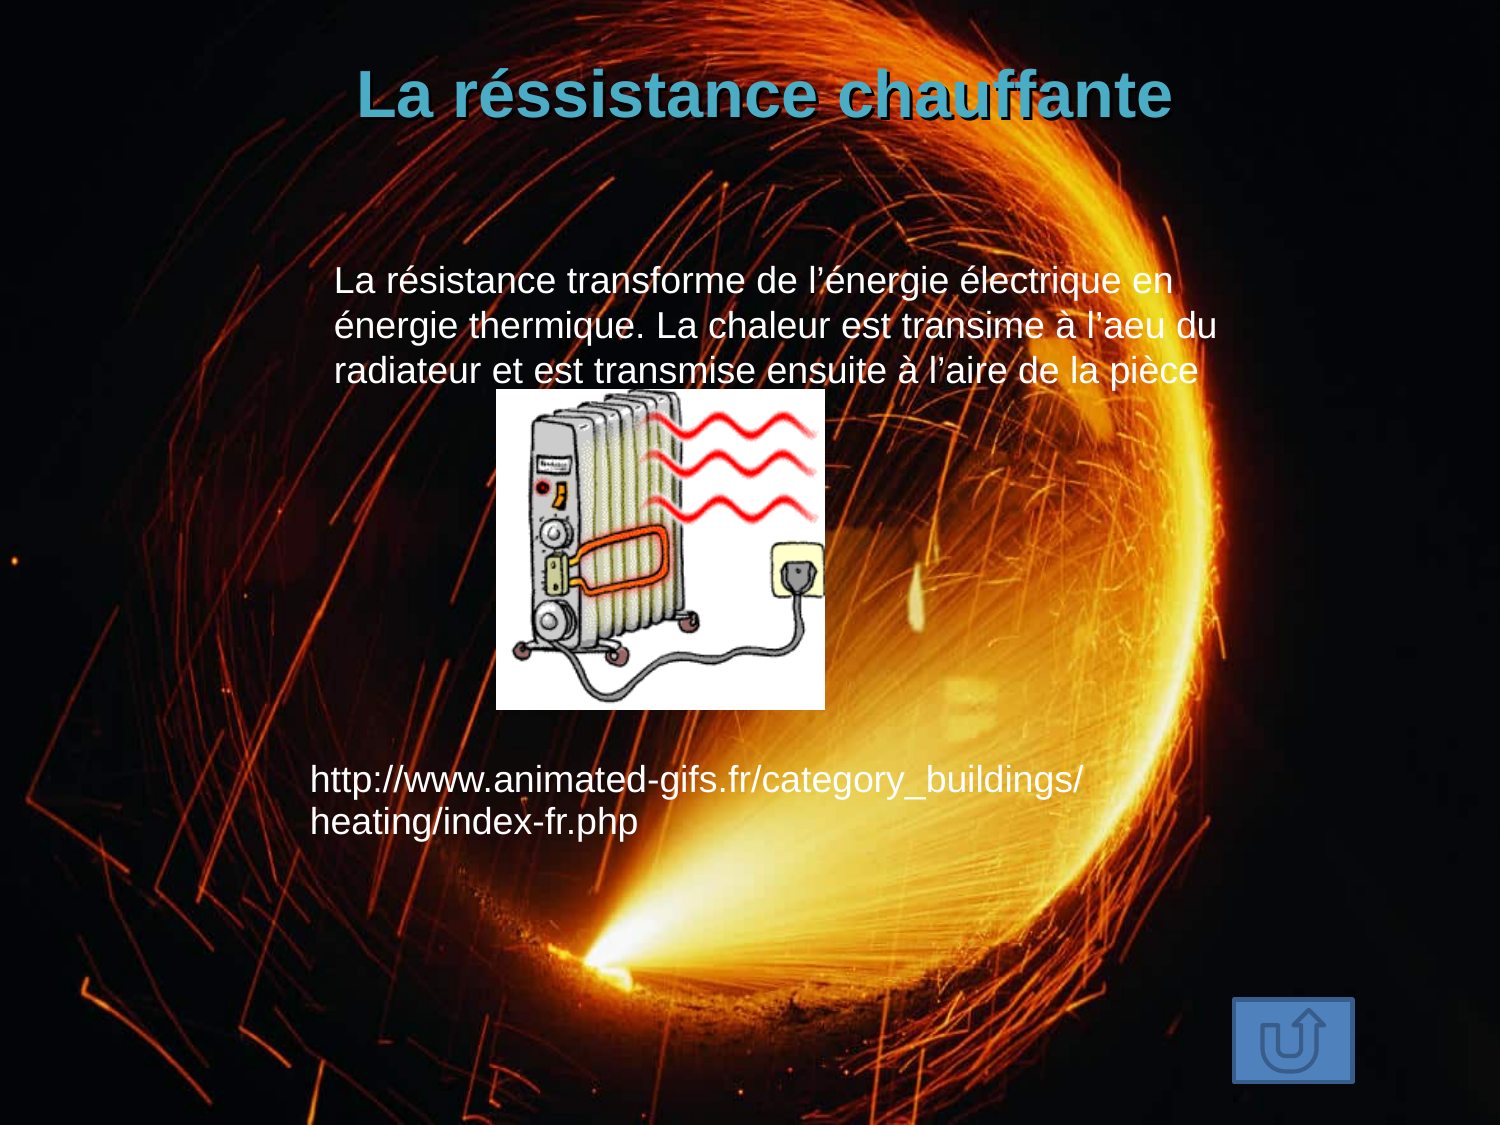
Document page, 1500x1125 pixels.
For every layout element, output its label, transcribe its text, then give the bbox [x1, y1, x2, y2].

picture [0, 0, 1500, 1125]
text_box La résistance transforme de l’énergie électrique en énergie thermique. La chaleur est transime à l’aeu du radiateur et est transmise ensuite à l’aire de la pièce [318, 248, 1312, 399]
text_box http://www.animated-gifs.fr/category_buildings/heating/index-fr.php [295, 751, 1158, 851]
text_box [1234, 999, 1353, 1082]
text_box La réssistance chauffante [341, 43, 1190, 138]
